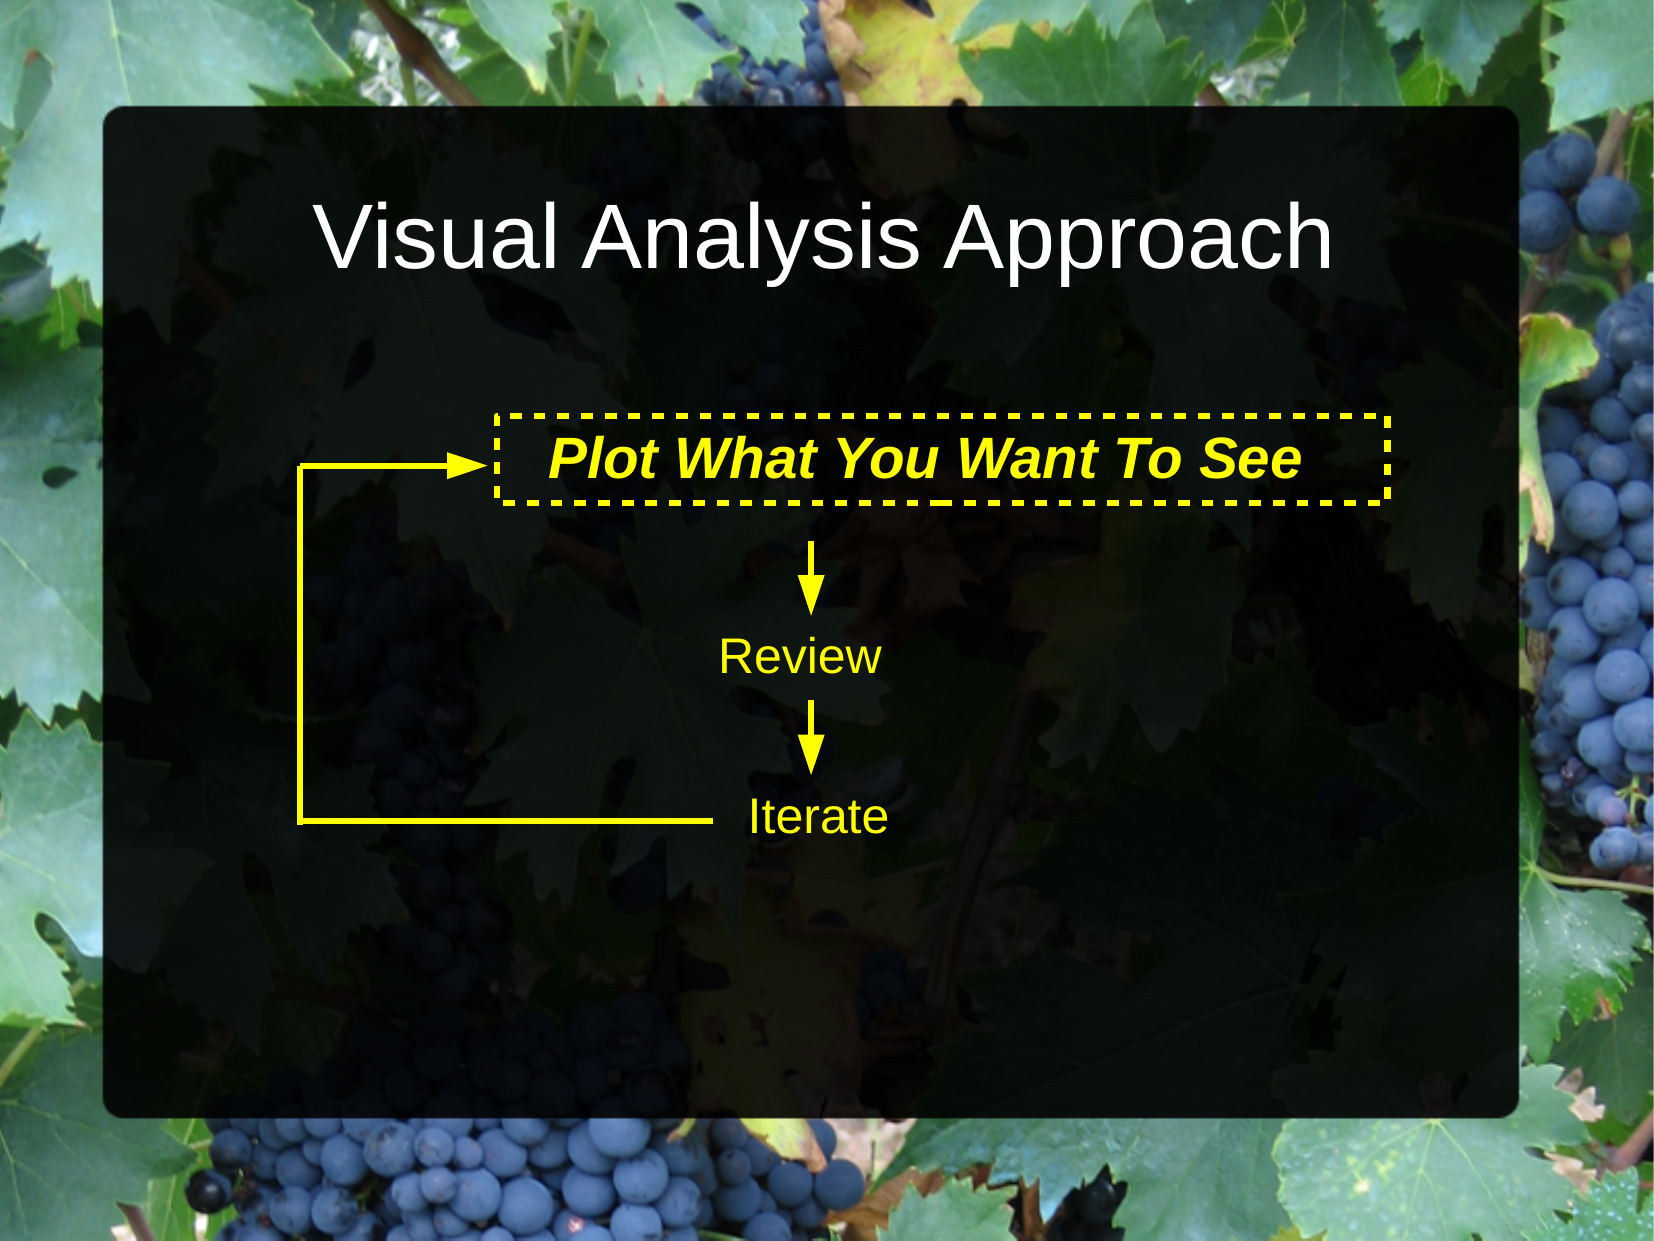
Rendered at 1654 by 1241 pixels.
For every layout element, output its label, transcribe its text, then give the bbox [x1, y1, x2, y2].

picture [0, 0, 1654, 1241]
text_box Plot What You Want To See [496, 415, 1388, 504]
title Visual Analysis Approach [262, 185, 1388, 289]
text_box Review [703, 621, 922, 698]
text_box Iterate [732, 780, 930, 857]
